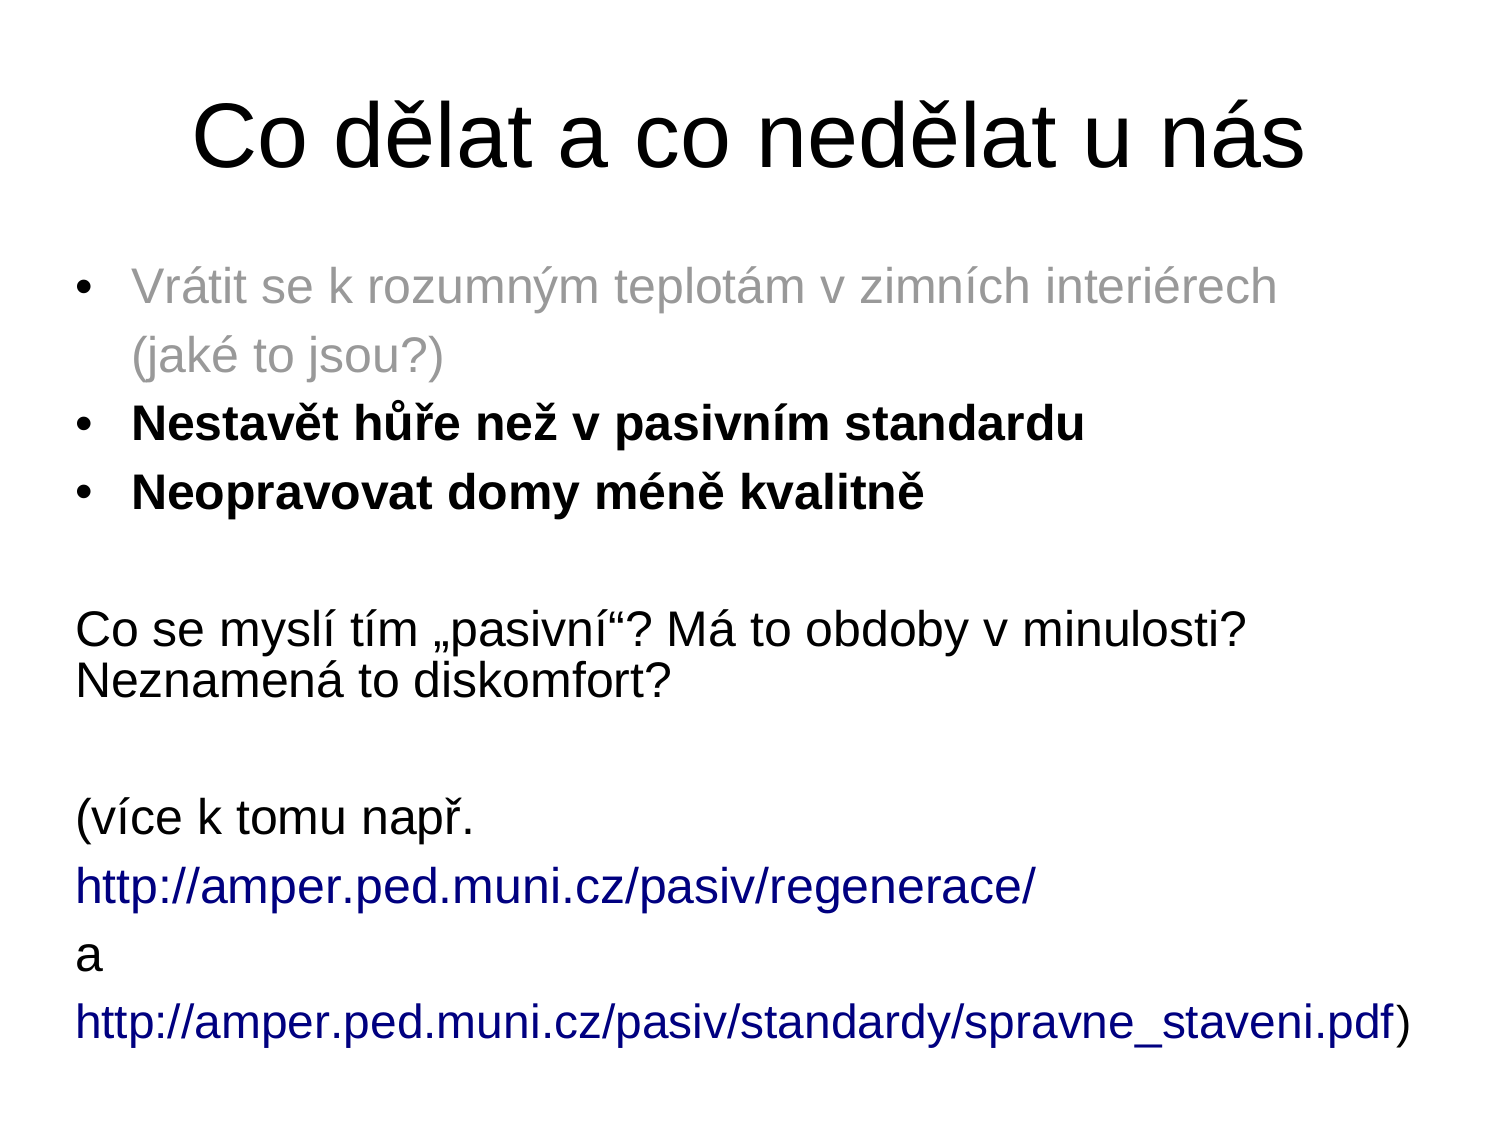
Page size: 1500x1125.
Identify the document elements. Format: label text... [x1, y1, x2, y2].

list Vrátit se k rozumným teplotám v zimních interiérech (jaké to jsou?) Nestavět hůře než v pasivním standardu Neopravovat domy méně kvalitně Co se myslí tím „pasivní“? Má to obdoby v minulosti? Neznamená to diskomfort? (více k tomu např. http://amper.ped.muni.cz/pasiv/regenerace/ a http://amper.ped.muni.cz/pasiv/standardy/spravne_staveni.pdf) [75, 262, 1425, 1125]
title Co dělat a co nedělat u nás [75, 21, 1425, 257]
